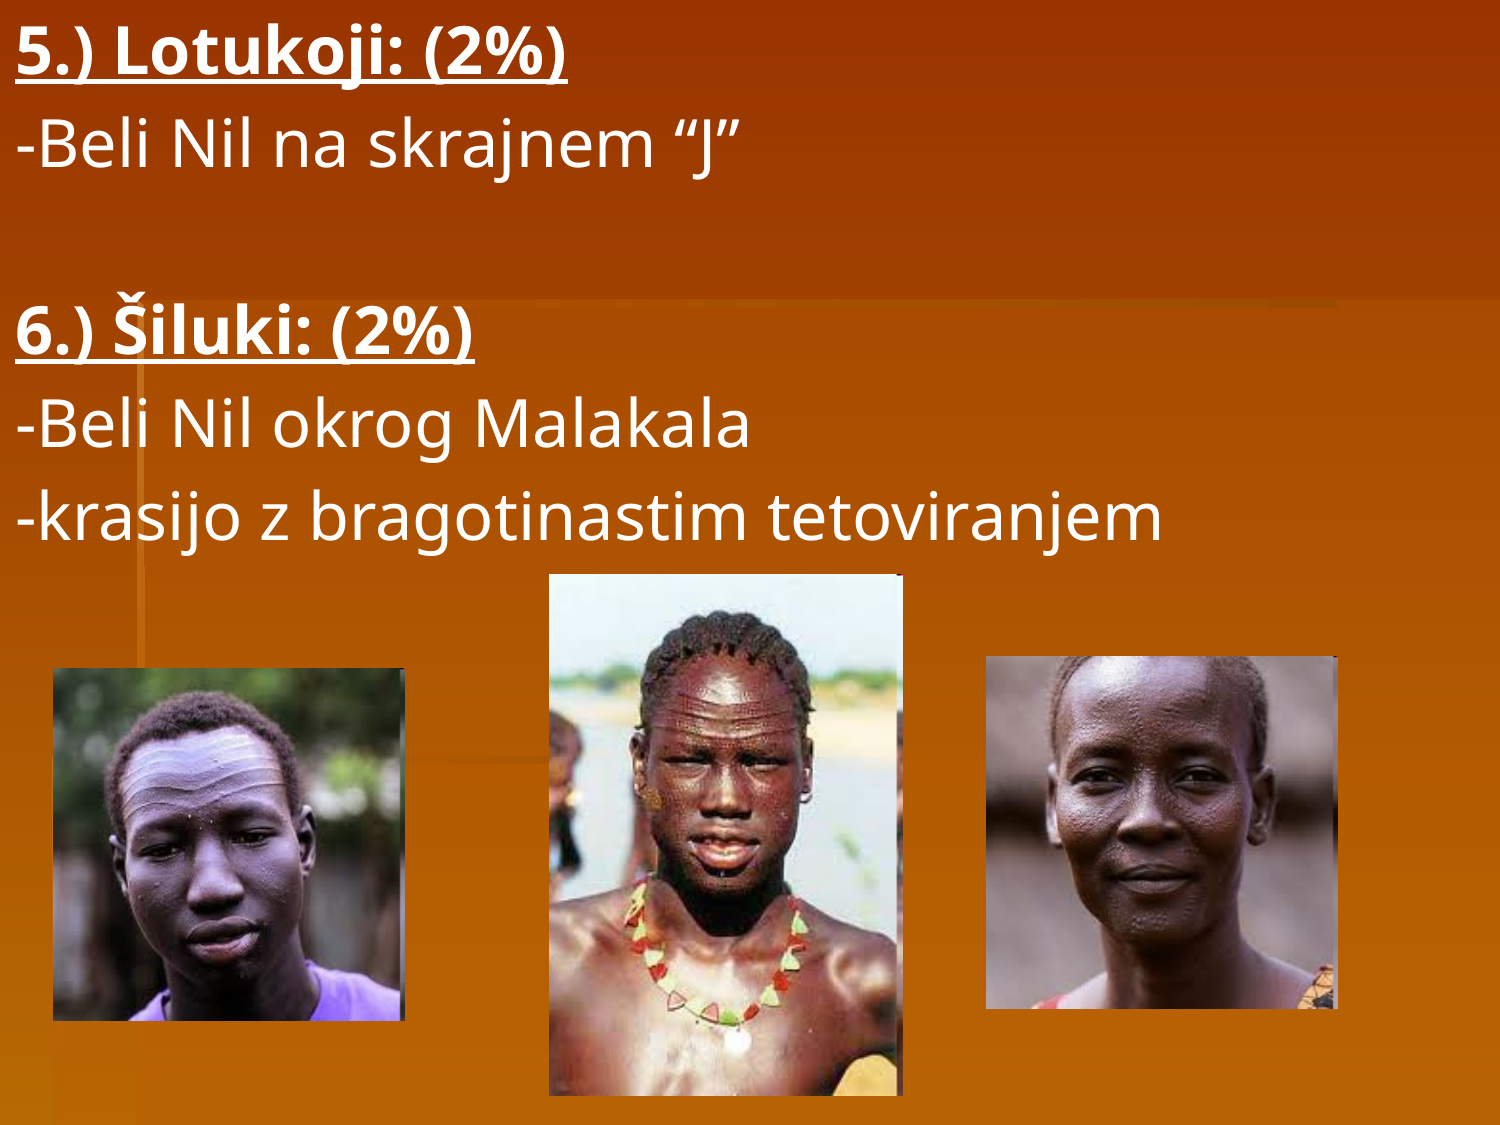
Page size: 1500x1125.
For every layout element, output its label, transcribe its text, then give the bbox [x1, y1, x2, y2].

picture [549, 574, 903, 1096]
picture [53, 668, 405, 1021]
list 5.) Lotukoji: (2%) -Beli Nil na skrajnem “J” 6.) Šiluki: (2%) -Beli Nil okrog Malakala -krasijo z bragotinastim tetoviranjem [0, 0, 1500, 1125]
picture [986, 656, 1338, 1009]
